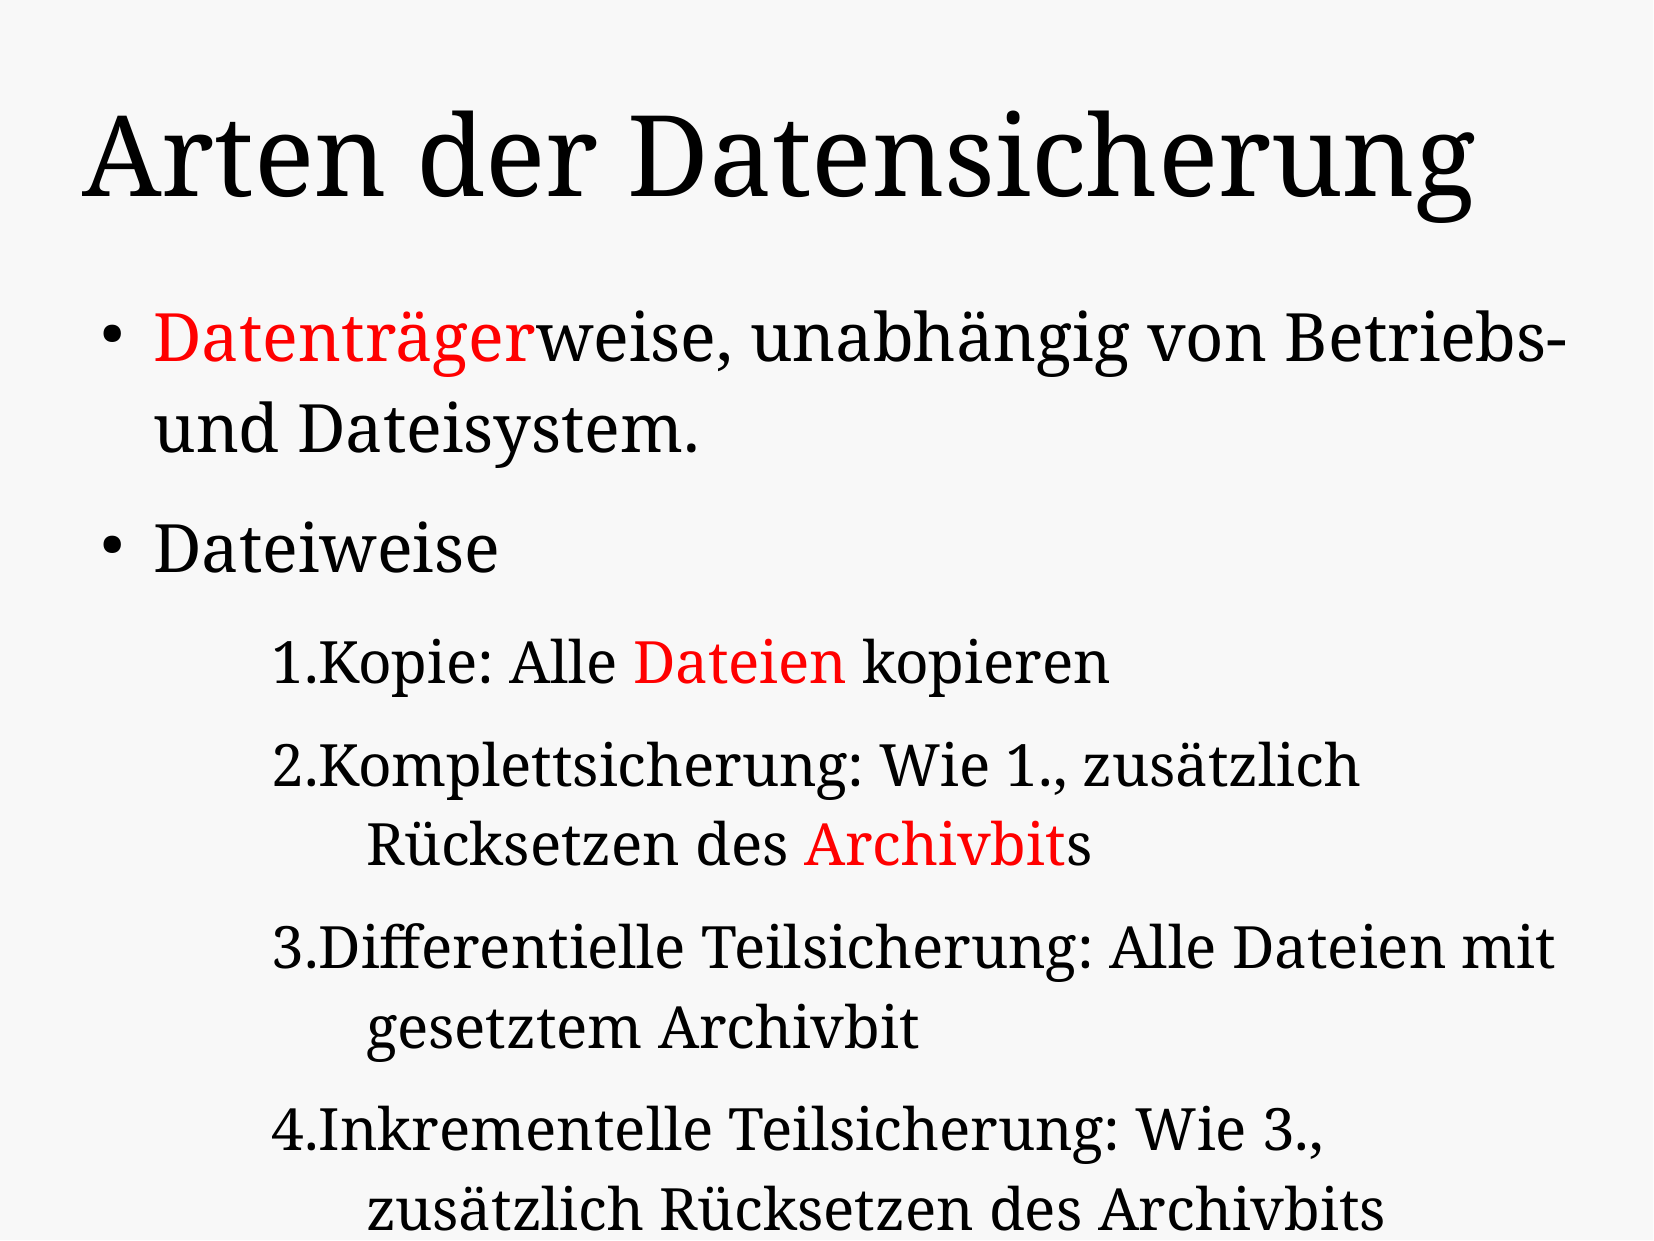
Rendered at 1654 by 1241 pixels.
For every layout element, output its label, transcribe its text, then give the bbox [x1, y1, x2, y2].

list Datenträgerweise, unabhängig von Betriebs- und Dateisystem. Dateiweise Kopie: Alle Dateien kopieren Komplettsicherung: Wie 1., zusätzlich Rücksetzen des Archivbits Differentielle Teilsicherung: Alle Dateien mit gesetztem Archivbit Inkrementelle Teilsicherung: Wie 3., zusätzlich Rücksetzen des Archivbits [82, 290, 1571, 1241]
title Arten der Datensicherung [82, 49, 1571, 257]
